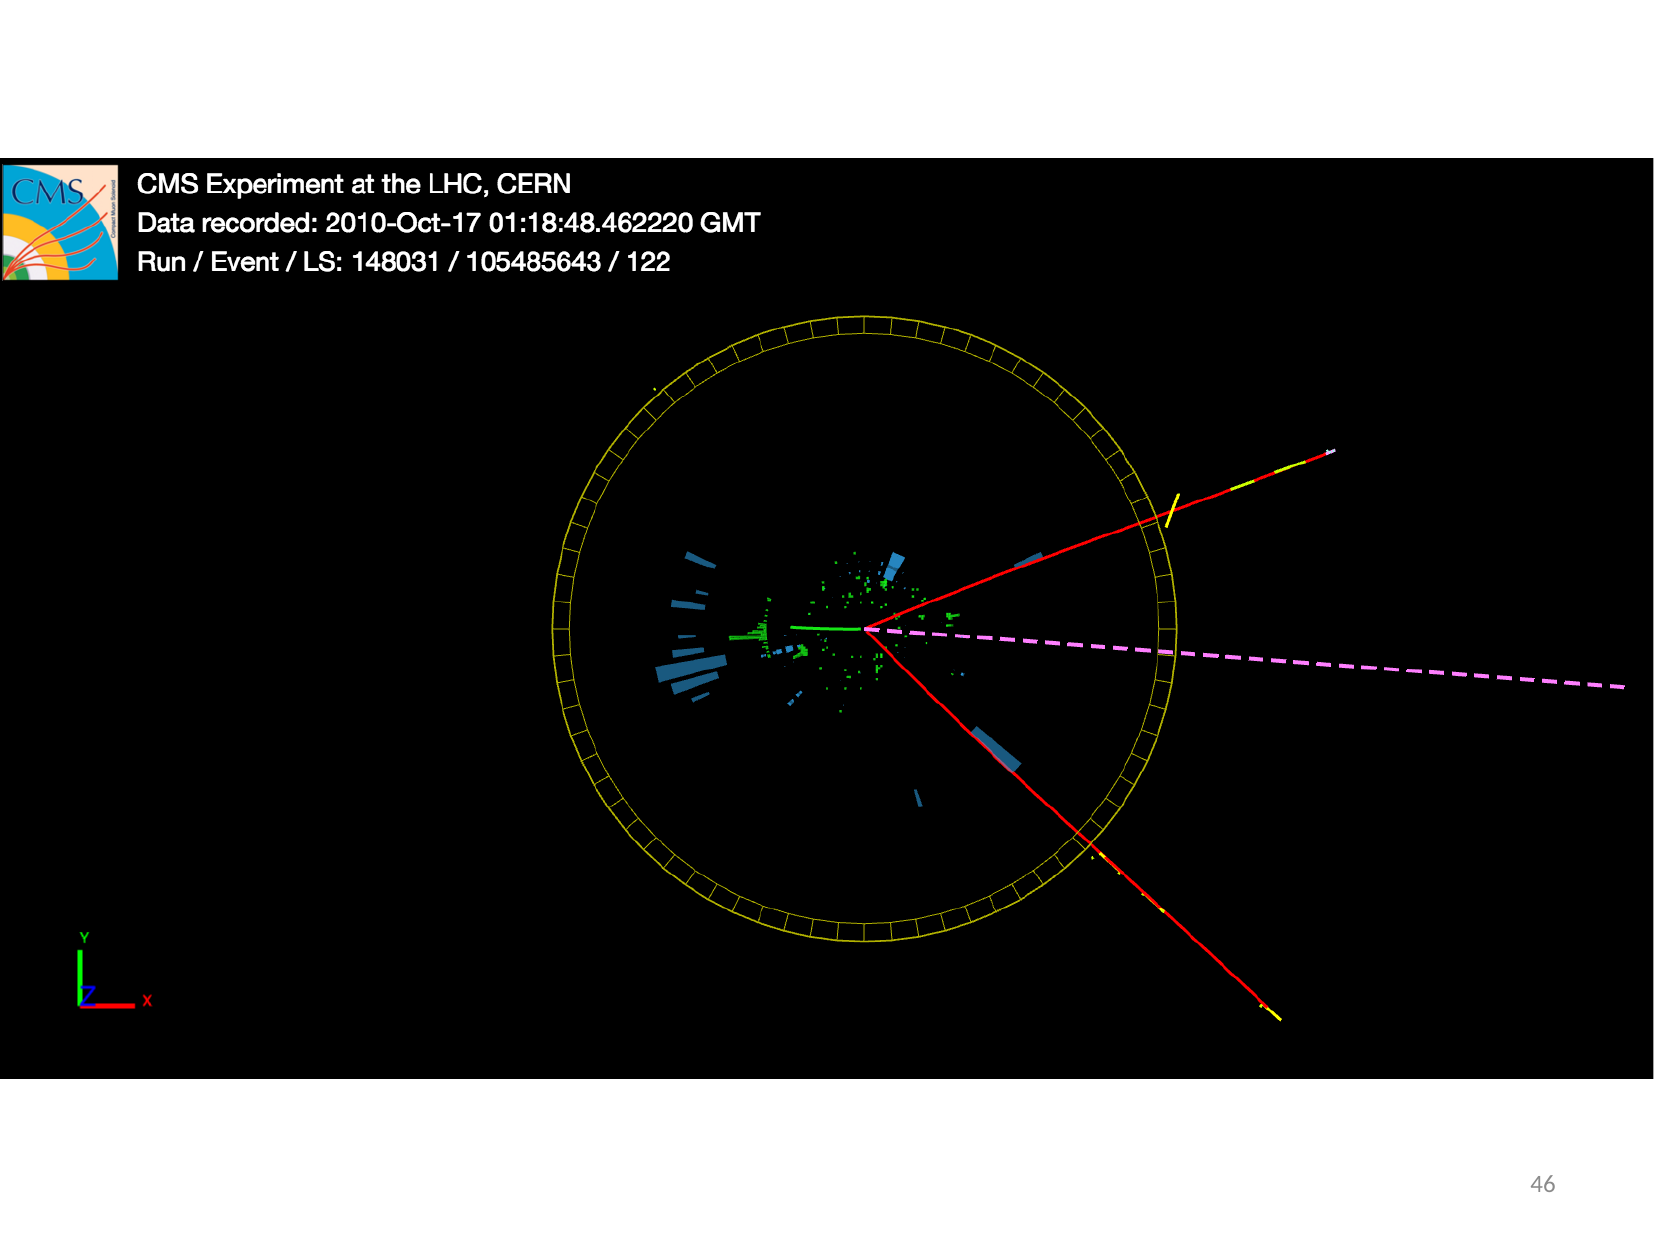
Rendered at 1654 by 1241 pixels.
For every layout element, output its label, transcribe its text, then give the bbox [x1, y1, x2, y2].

slide_number <numéro> [1185, 1149, 1571, 1216]
picture [0, 158, 1654, 1079]
